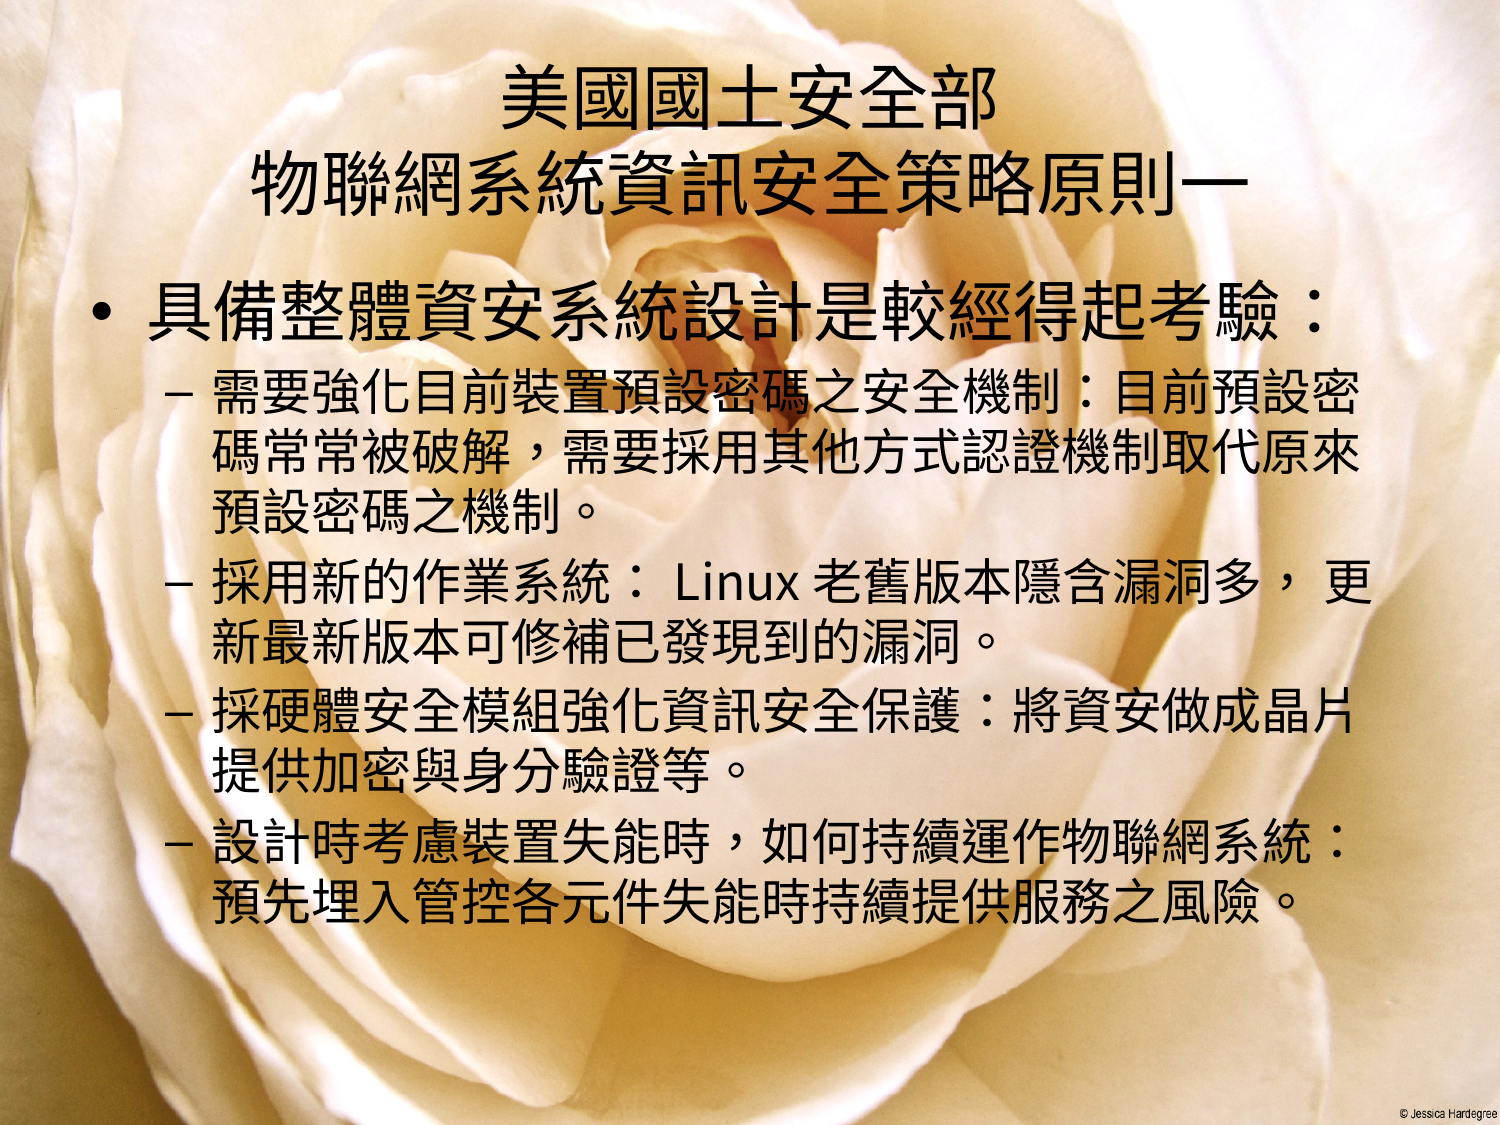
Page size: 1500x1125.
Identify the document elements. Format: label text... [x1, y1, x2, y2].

picture [0, 0, 1500, 1125]
title 美國國土安全部 物聯網系統資訊安全策略原則一 [75, 45, 1425, 233]
list 具備整體資安系統設計是較經得起考驗： 需要強化目前裝置預設密碼之安全機制：目前預設密碼常常被破解，需要採用其他方式認證機制取代原來預設密碼之機制。 採用新的作業系統：Linux老舊版本隱含漏洞多， 更新最新版本可修補已發現到的漏洞。 採硬體安全模組強化資訊安全保護：將資安做成晶片提供加密與身分驗證等。 設計時考慮裝置失能時，如何持續運作物聯網系統：預先埋入管控各元件失能時持續提供服務之風險。 [75, 262, 1425, 1005]
